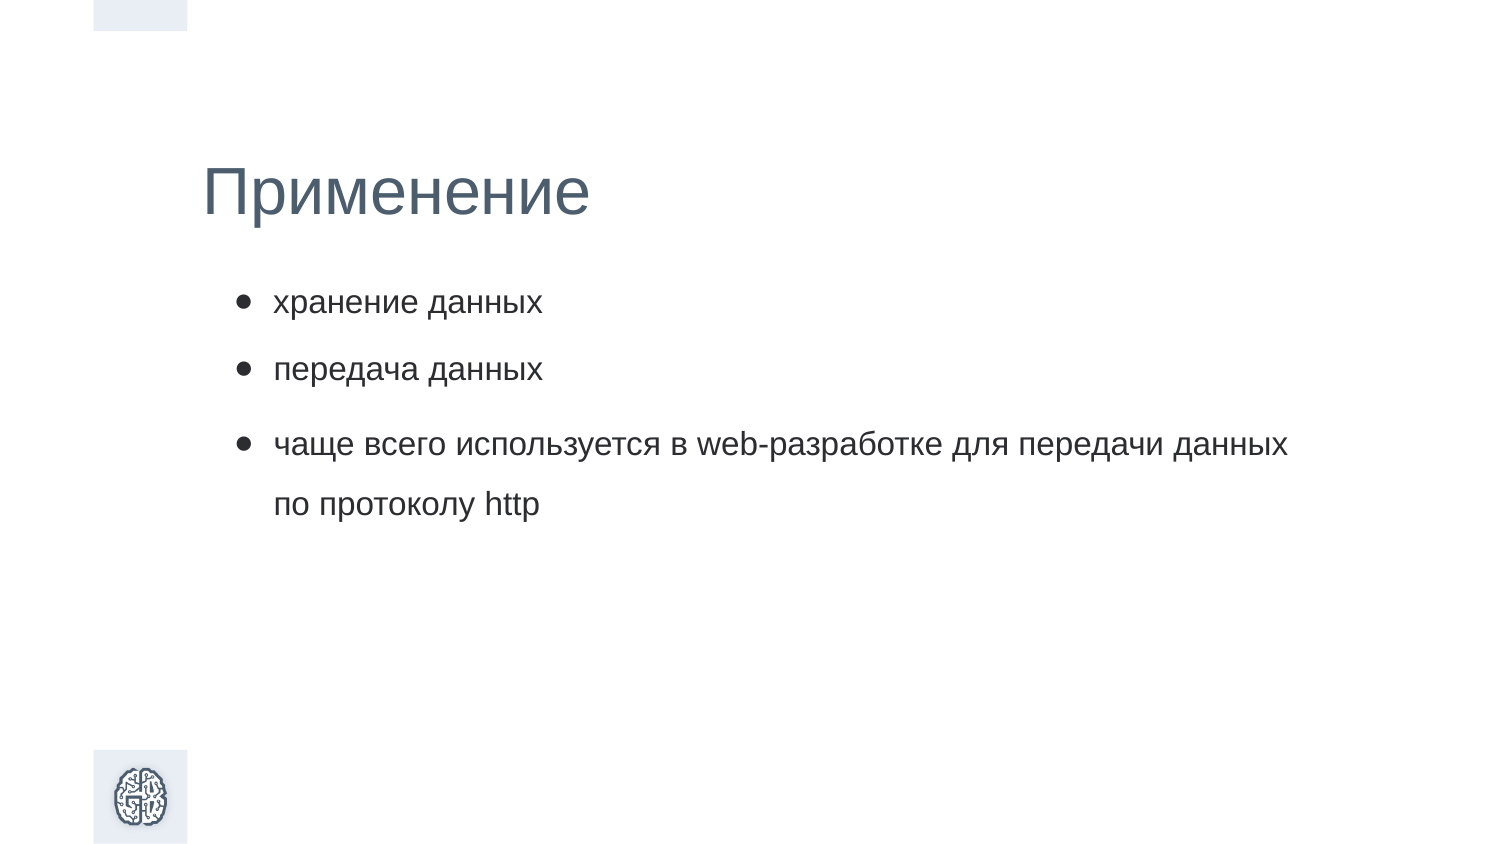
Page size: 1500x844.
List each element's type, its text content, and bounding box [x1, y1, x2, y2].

text_box Применение [187, 93, 1312, 259]
text_box передача данных [187, 321, 1313, 394]
text_box хранение данных [187, 259, 1312, 322]
picture [106, 760, 175, 834]
text_box чаще всего используется в web-разработке для передачи данных по протоколу http [187, 394, 1313, 530]
